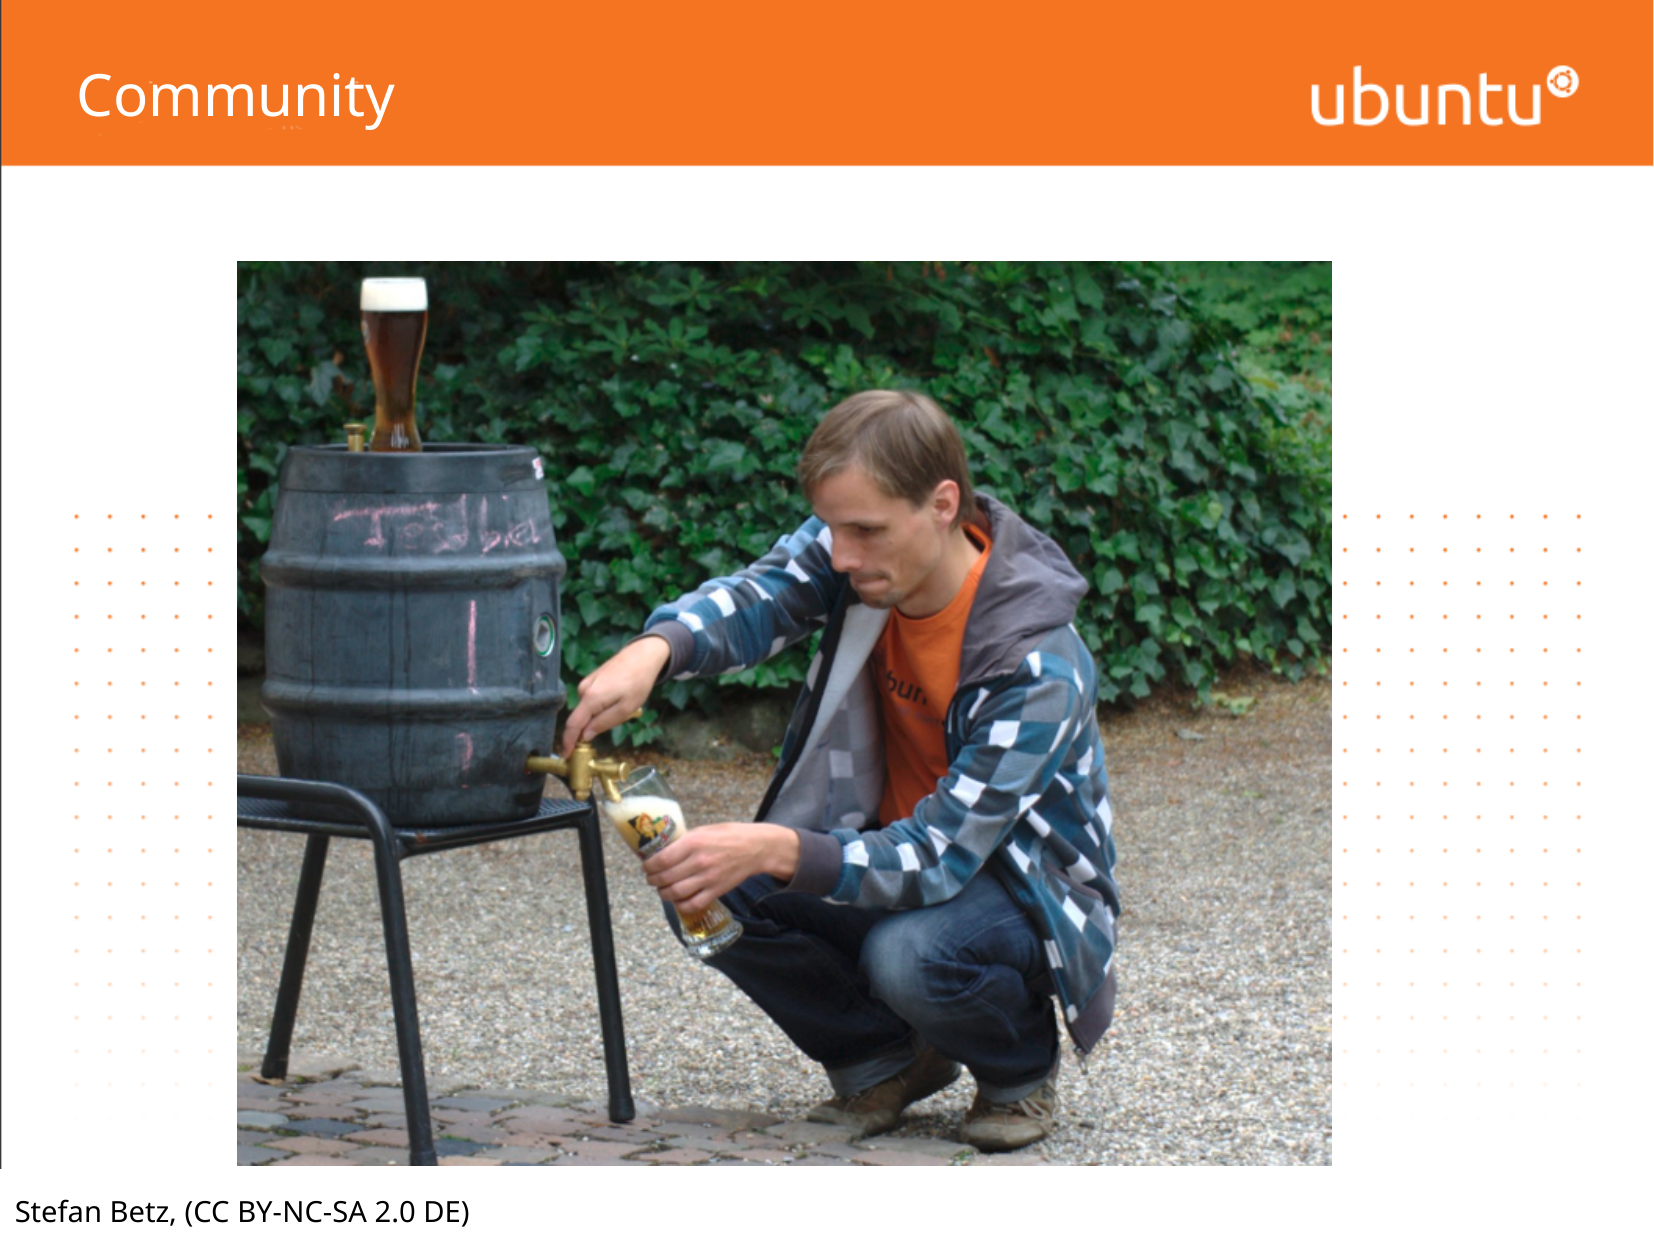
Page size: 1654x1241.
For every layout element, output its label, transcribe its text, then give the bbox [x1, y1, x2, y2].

picture [0, 0, 1654, 1169]
title Community [76, 29, 1565, 158]
text_box Stefan Betz, (CC BY-NC-SA 2.0 DE) [0, 1183, 1640, 1241]
